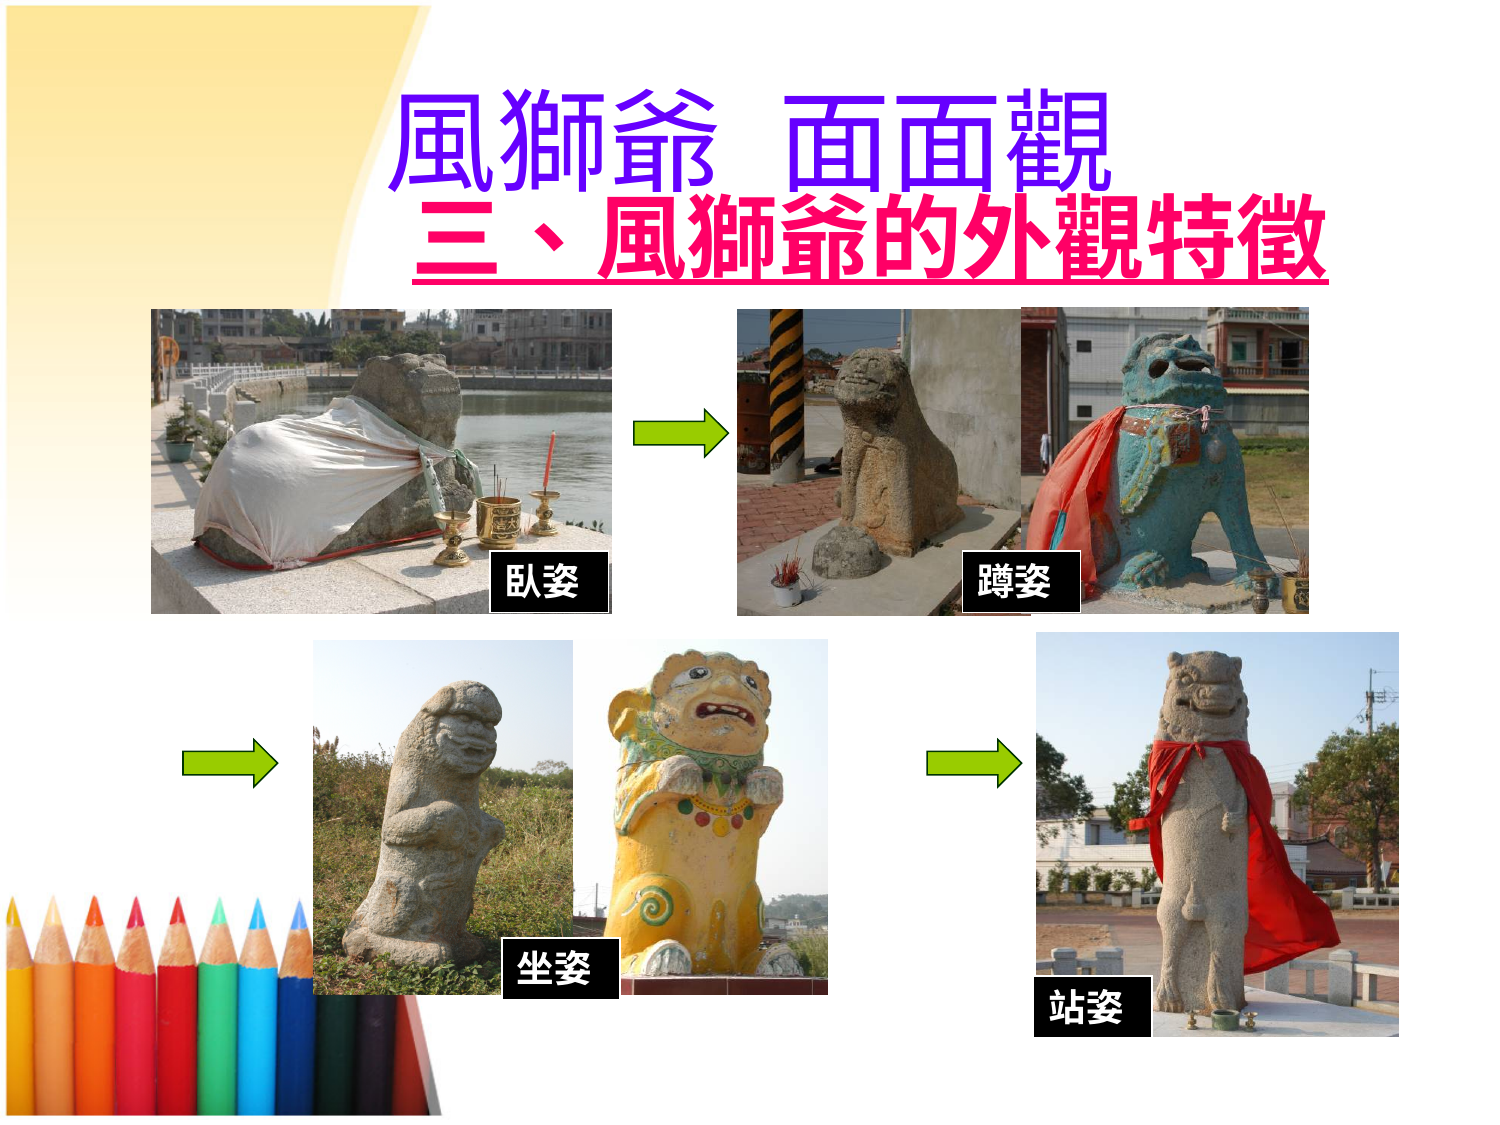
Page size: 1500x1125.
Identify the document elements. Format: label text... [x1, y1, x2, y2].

list 三、風獅爺的外觀特徵 [117, 172, 1388, 953]
text_box [927, 739, 1022, 787]
text_box 坐姿 [501, 937, 621, 1000]
picture [0, 0, 1500, 1120]
text_box [183, 739, 278, 787]
text_box 蹲姿 [962, 550, 1081, 613]
text_box 站姿 [1033, 976, 1152, 1038]
text_box [633, 409, 729, 457]
title 風獅爺 面面觀 [75, 45, 1426, 233]
text_box 臥姿 [490, 550, 609, 613]
